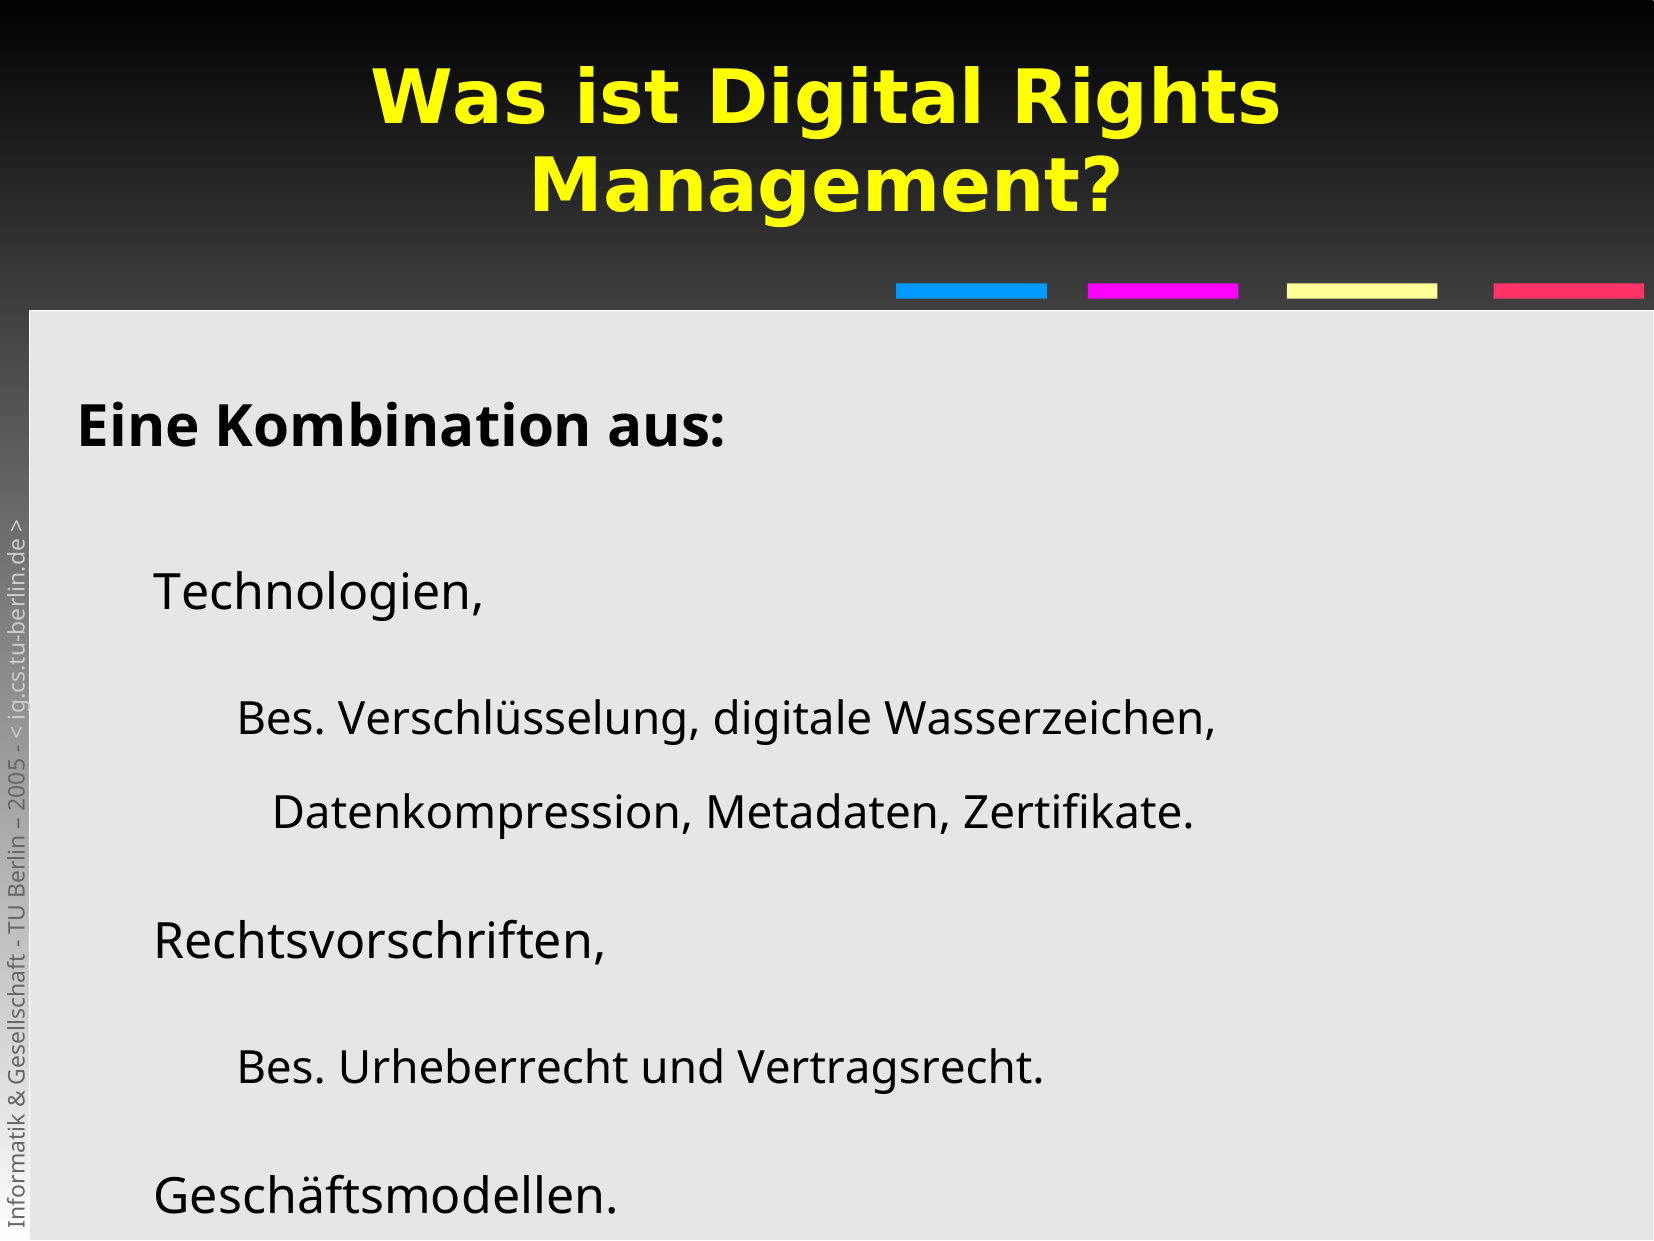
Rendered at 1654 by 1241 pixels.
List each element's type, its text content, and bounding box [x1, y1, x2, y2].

title Was ist Digital Rights Management? [88, 37, 1565, 246]
list Eine Kombination aus: Technologien, Bes. Verschlüsselung, digitale Wasserzeichen, Datenkompression, Metadaten, Zertifikate. Rechtsvorschriften, Bes. Urheberrecht und Vertragsrecht. Geschäftsmodellen. [59, 383, 1595, 1182]
